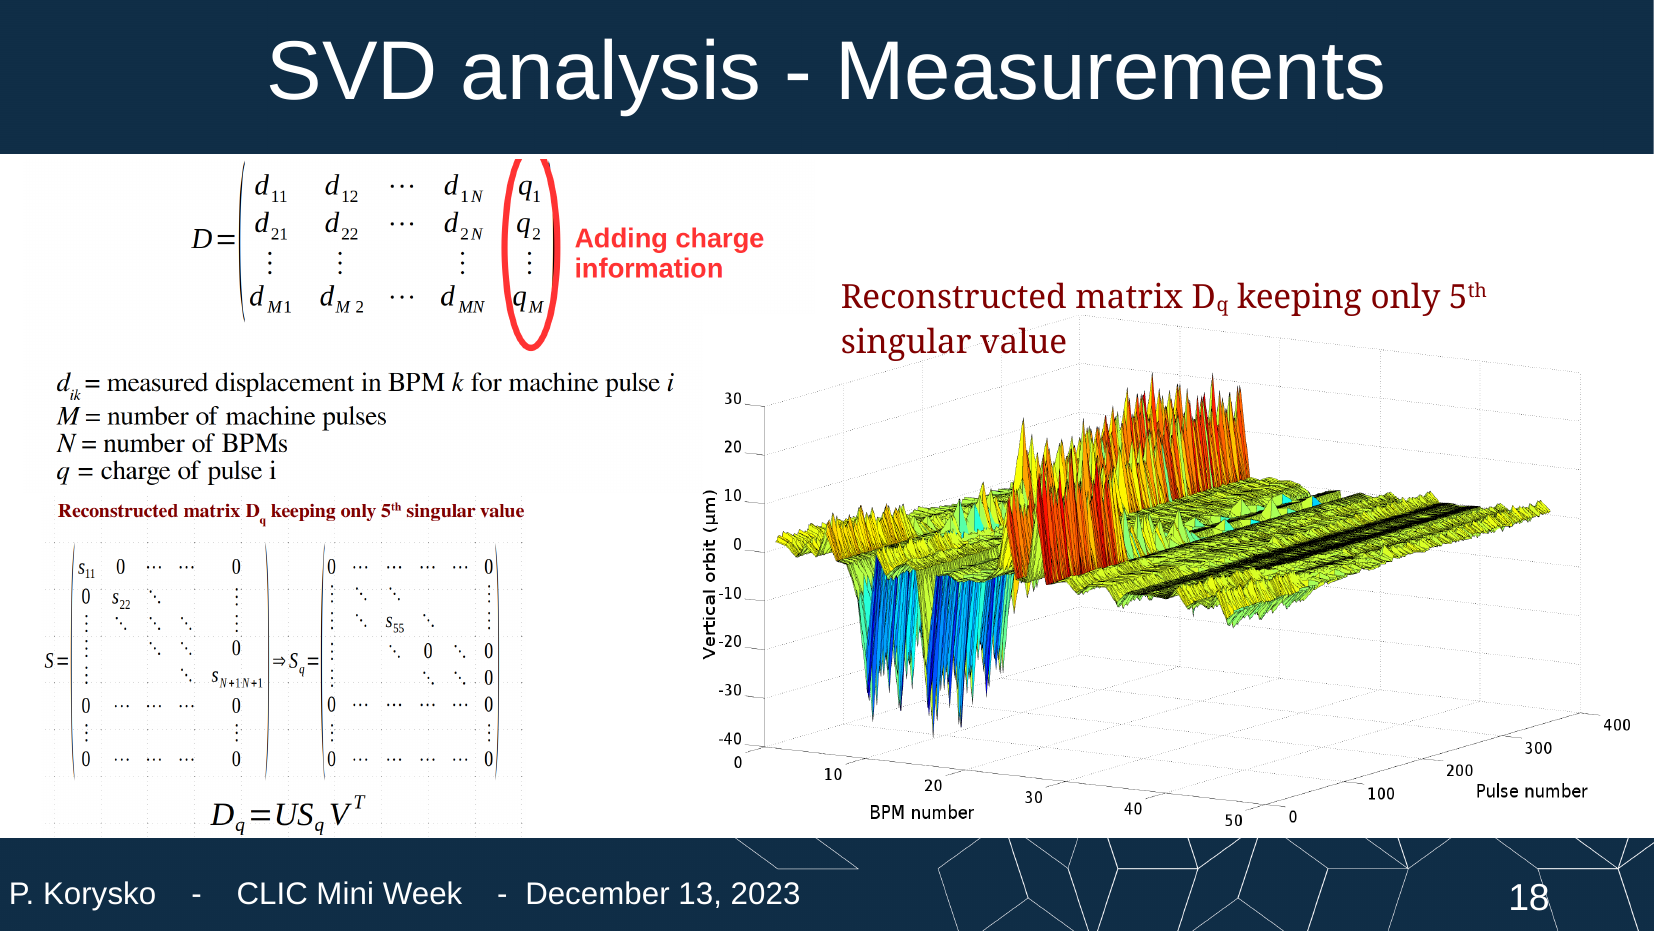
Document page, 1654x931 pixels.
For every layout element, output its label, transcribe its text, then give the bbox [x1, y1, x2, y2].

text_box Reconstructed matrix Dq keeping only 5th singular value [826, 265, 1599, 358]
picture [0, 838, 1654, 931]
text_box P. Korysko - CLIC Mini Week - December 13, 2023 [0, 868, 957, 931]
picture [41, 496, 526, 837]
text_box <number> [1493, 868, 1654, 931]
picture [0, 0, 1654, 154]
picture [23, 159, 1630, 826]
